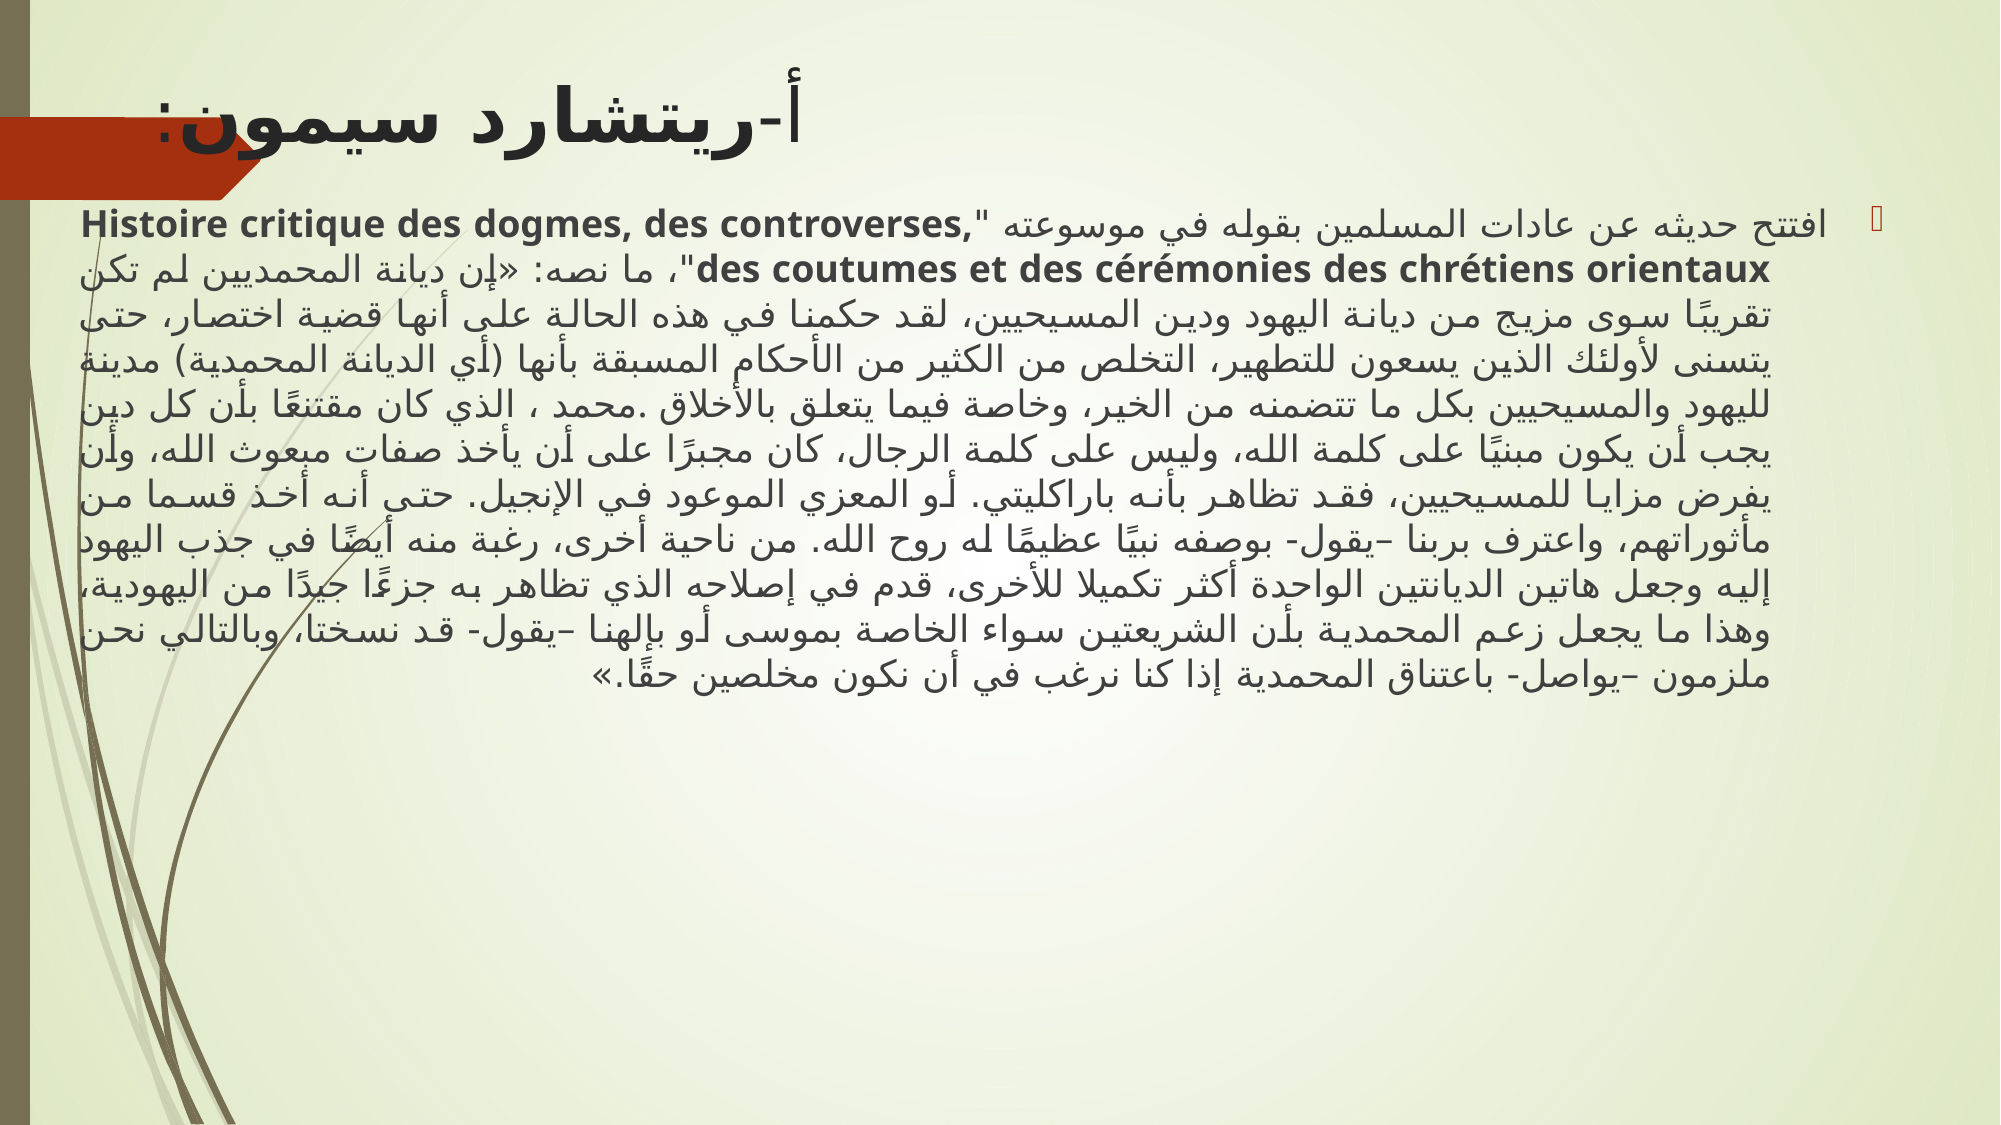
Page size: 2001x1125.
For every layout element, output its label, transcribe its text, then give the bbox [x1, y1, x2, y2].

list افتتح حديثه عن عادات المسلمين بقوله في موسوعته "Histoire critique des dogmes, des controverses, des coutumes et des cérémonies des chrétiens orientaux"، ما نصه: «إن ديانة المحمديين لم تكن تقريبًا سوى مزيج من ديانة اليهود ودين المسيحيين، لقد حكمنا في هذه الحالة على أنها قضية اختصار، حتى يتسنى لأولئك الذين يسعون للتطهير، التخلص من الكثير من الأحكام المسبقة بأنها (أي الديانة المحمدية) مدينة لليهود والمسيحيين بكل ما تتضمنه من الخير، وخاصة فيما يتعلق بالأخلاق .محمد ، الذي كان مقتنعًا بأن كل دين يجب أن يكون مبنيًا على كلمة الله، وليس على كلمة الرجال، كان مجبرًا على أن يأخذ صفات مبعوث الله، وأن يفرض مزايا للمسيحيين، فقد تظاهر بأنه باراكليتي. أو المعزي الموعود في الإنجيل. حتى أنه أخذ قسما من مأثوراتهم، واعترف بربنا –يقول- بوصفه نبيًا عظيمًا له روح الله. من ناحية أخرى، رغبة منه أيضًا في جذب اليهود إليه وجعل هاتين الديانتين الواحدة أكثر تكميلا للأخرى، قدم في إصلاحه الذي تظاهر به جزءًا جيدًا من اليهودية، وهذا ما يجعل زعم المحمدية بأن الشريعتين سواء الخاصة بموسى أو بإلهنا –يقول- قد نسختا، وبالتالي نحن ملزمون –يواصل- باعتناق المحمدية إذا كنا نرغب في أن نكون مخلصين حقًا.» [63, 192, 1900, 1074]
title أ-ريتشارد سيمون: [137, 59, 1863, 192]
